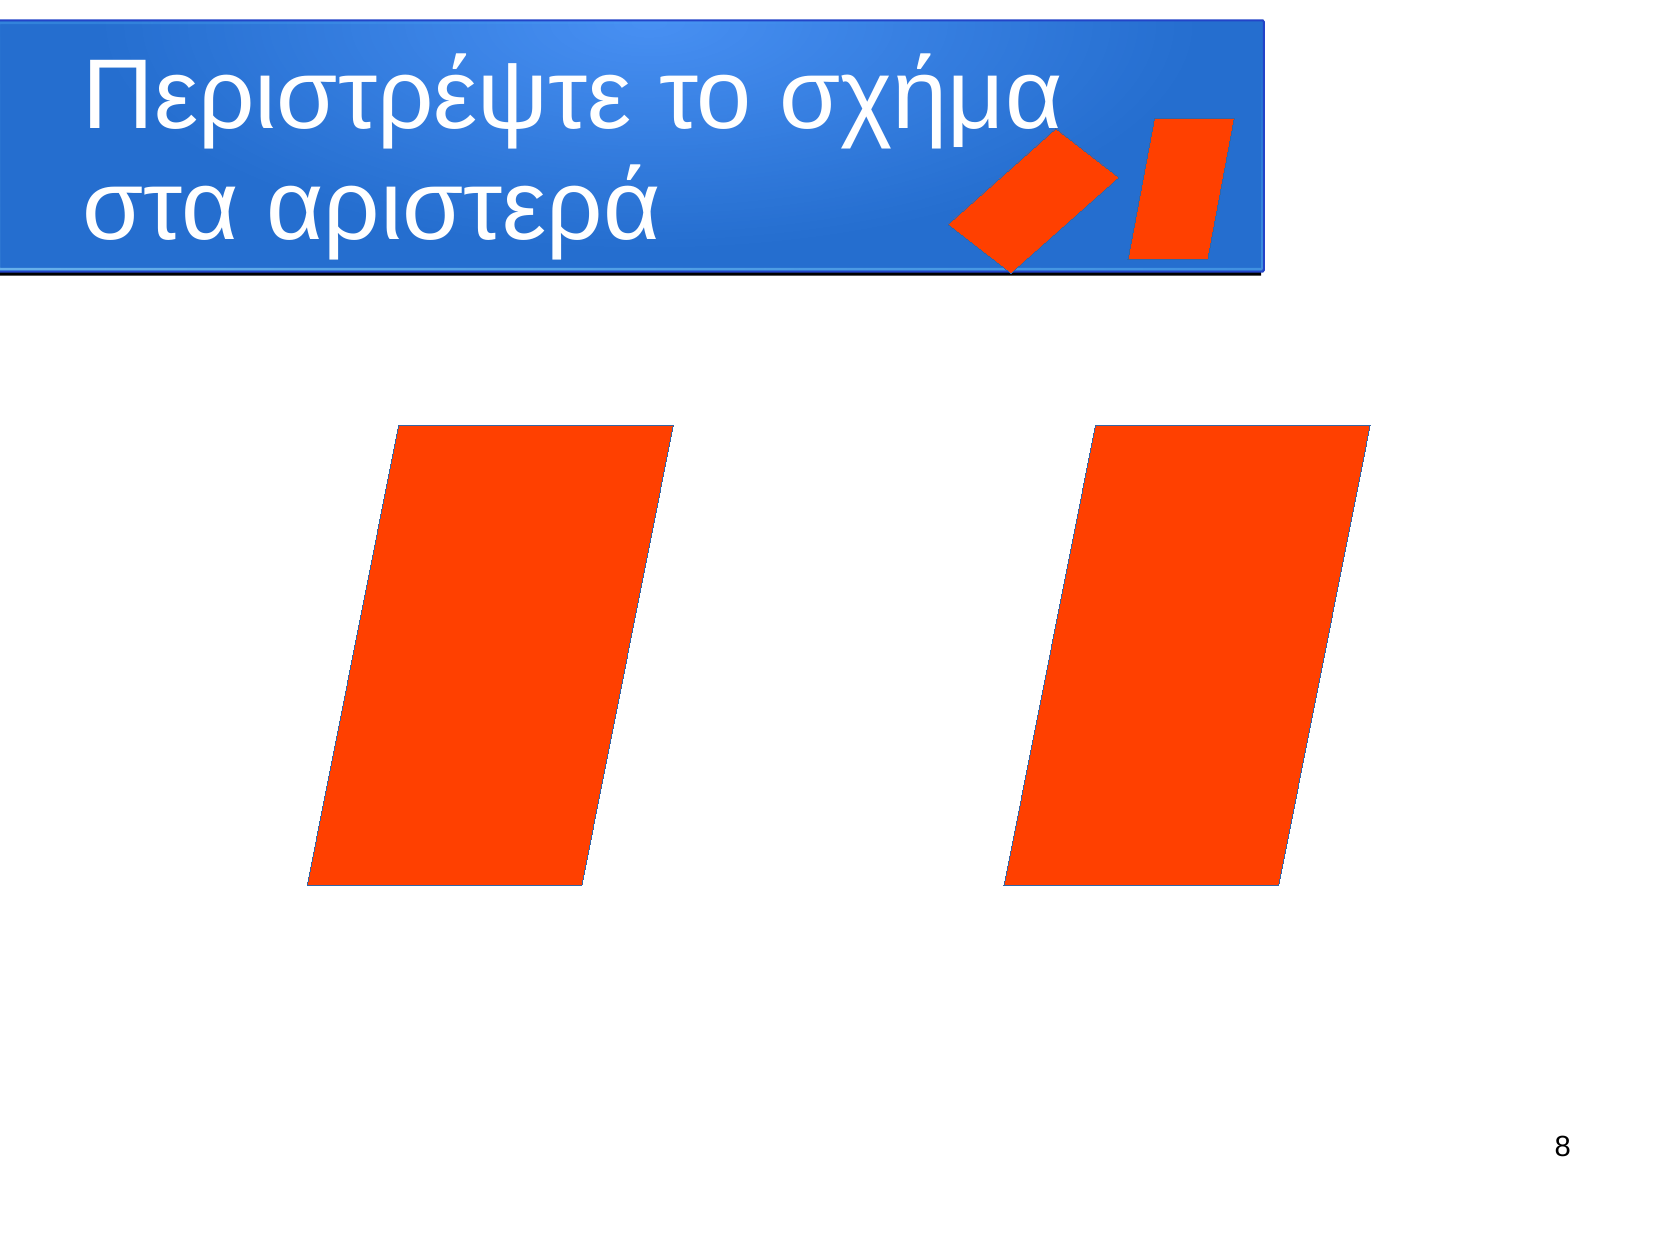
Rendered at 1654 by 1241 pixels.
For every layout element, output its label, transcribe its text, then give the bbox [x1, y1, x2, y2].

text_box [1127, 118, 1235, 260]
title Περιστρέψτε το σχήμα στα αριστερά [82, 38, 1235, 261]
text_box [307, 425, 674, 886]
text_box [1003, 425, 1371, 886]
text_box [948, 128, 1119, 274]
